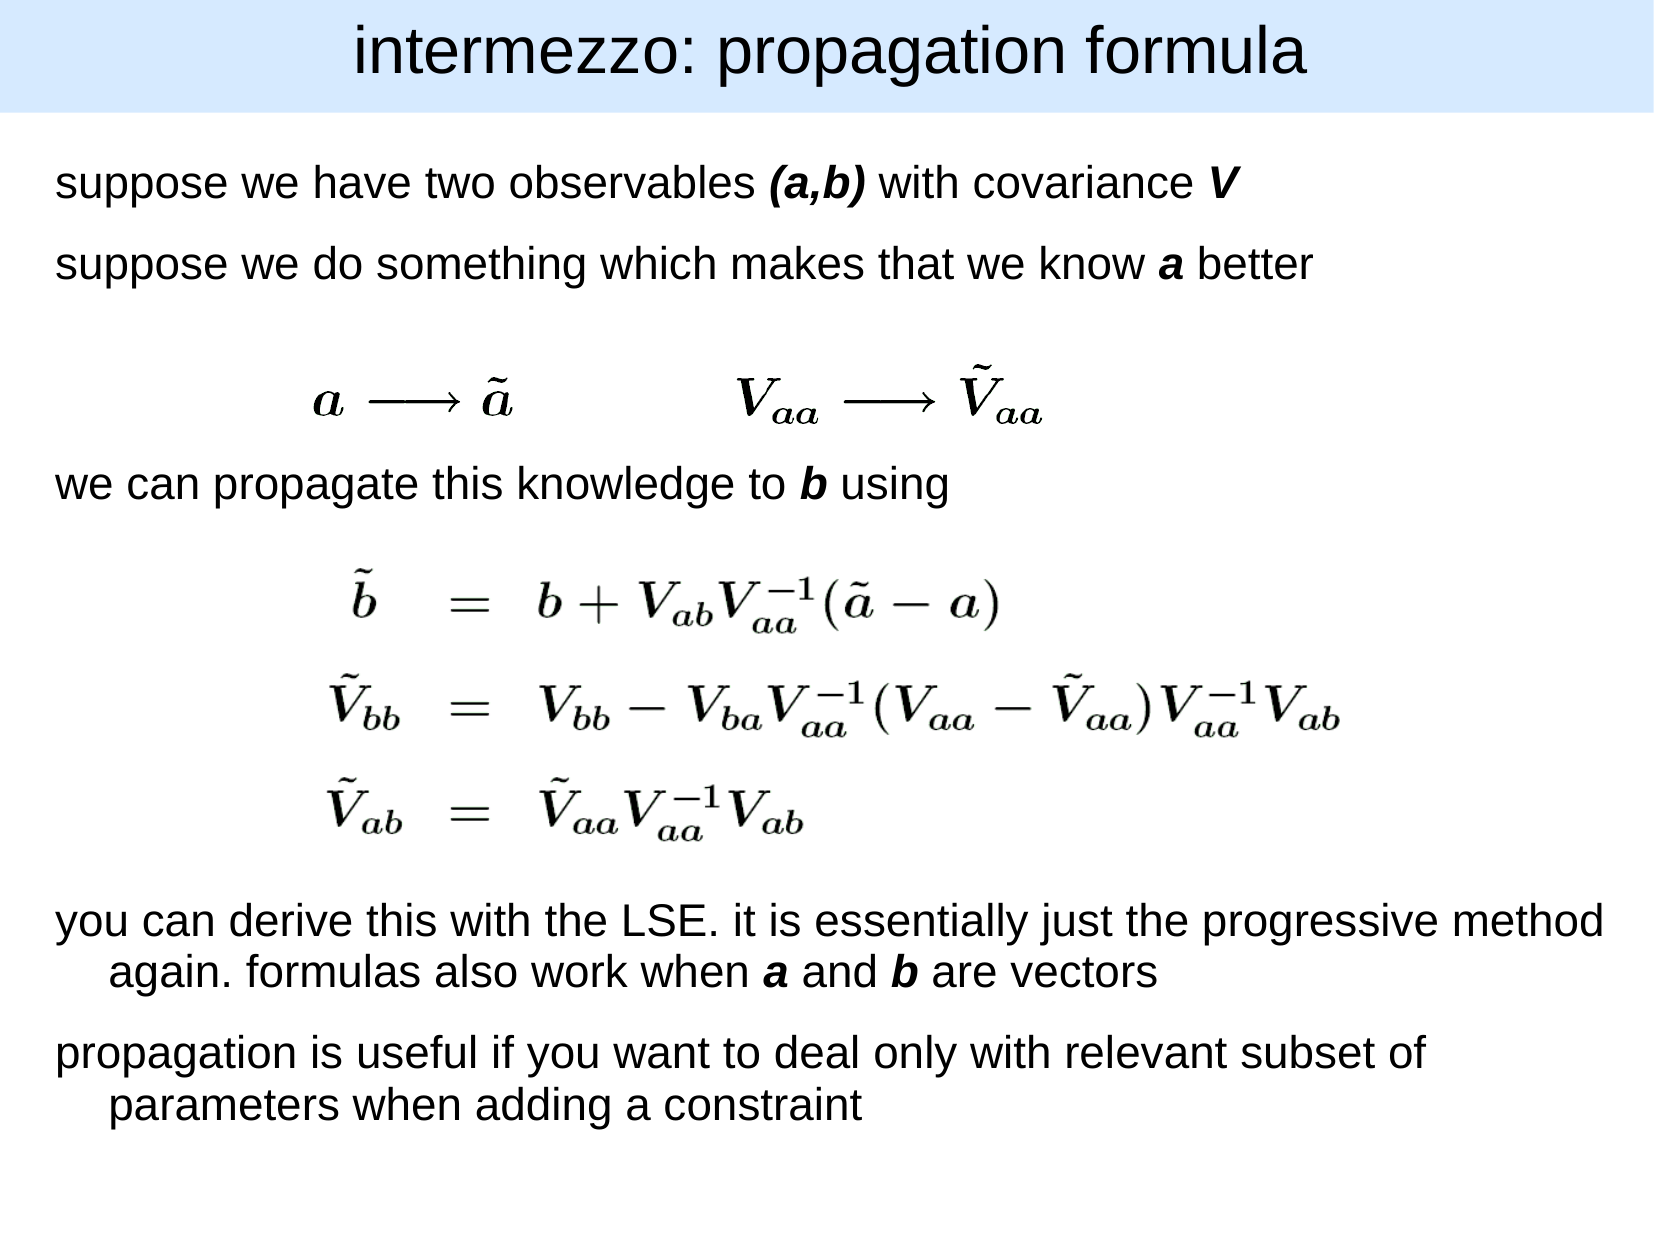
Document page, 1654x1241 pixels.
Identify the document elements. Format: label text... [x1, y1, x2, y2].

picture [300, 555, 1351, 851]
list we can propagate this knowledge to b using [37, 457, 1613, 551]
list suppose we have two observables (a,b) with covariance V suppose we do something which makes that we know a better [37, 156, 1613, 376]
picture [300, 356, 1051, 434]
list you can derive this with the LSE. it is essentially just the progressive method again. formulas also work when a and b are vectors propagation is useful if you want to deal only with relevant subset of parameters when adding a constraint [37, 894, 1613, 1198]
title intermezzo: propagation formula [86, 0, 1576, 100]
